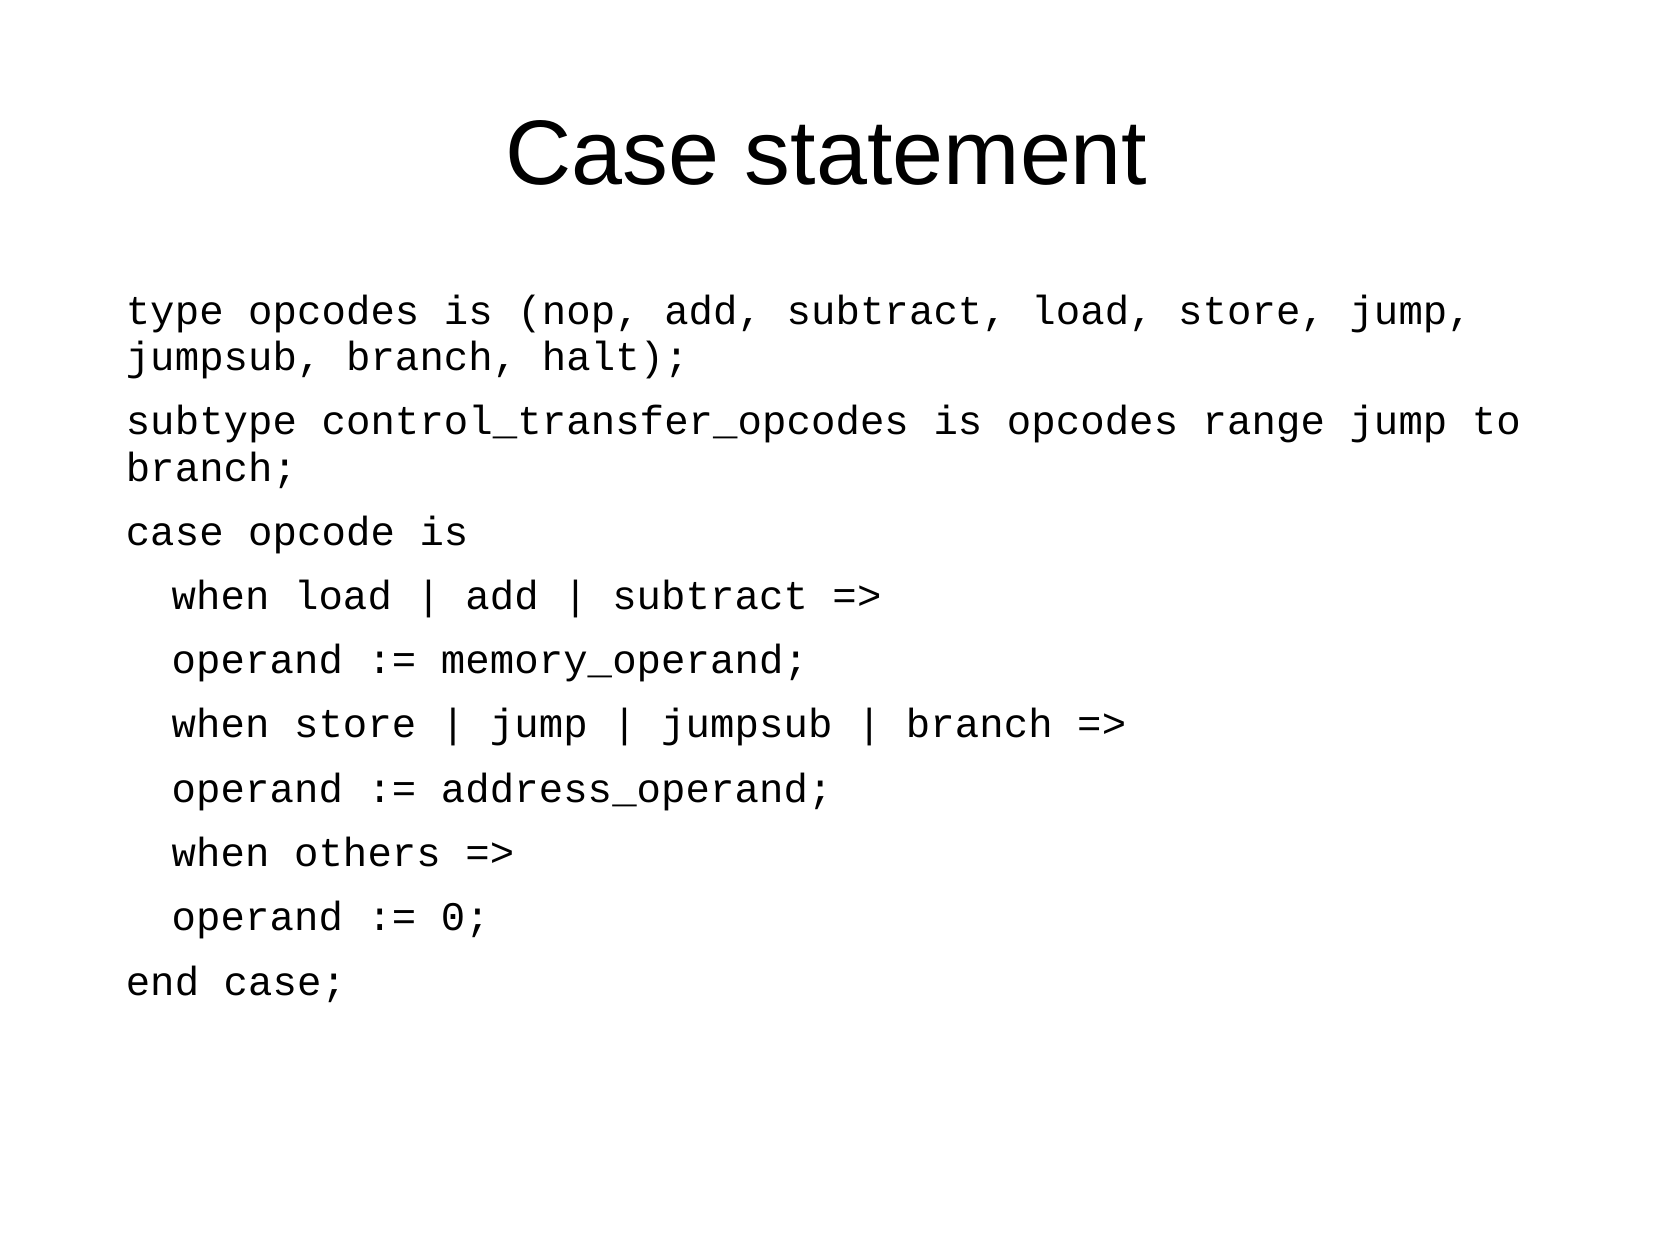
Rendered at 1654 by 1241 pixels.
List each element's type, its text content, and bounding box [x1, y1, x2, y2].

title Case statement [82, 49, 1571, 257]
list type opcodes is (nop, add, subtract, load, store, jump, jumpsub, branch, halt); subtype control_transfer_opcodes is opcodes range jump to branch; case opcode is when load | add | subtract => operand := memory_operand; when store | jump | jumpsub | branch => operand := address_operand; when others => operand := 0; end case; [82, 290, 1571, 1010]
